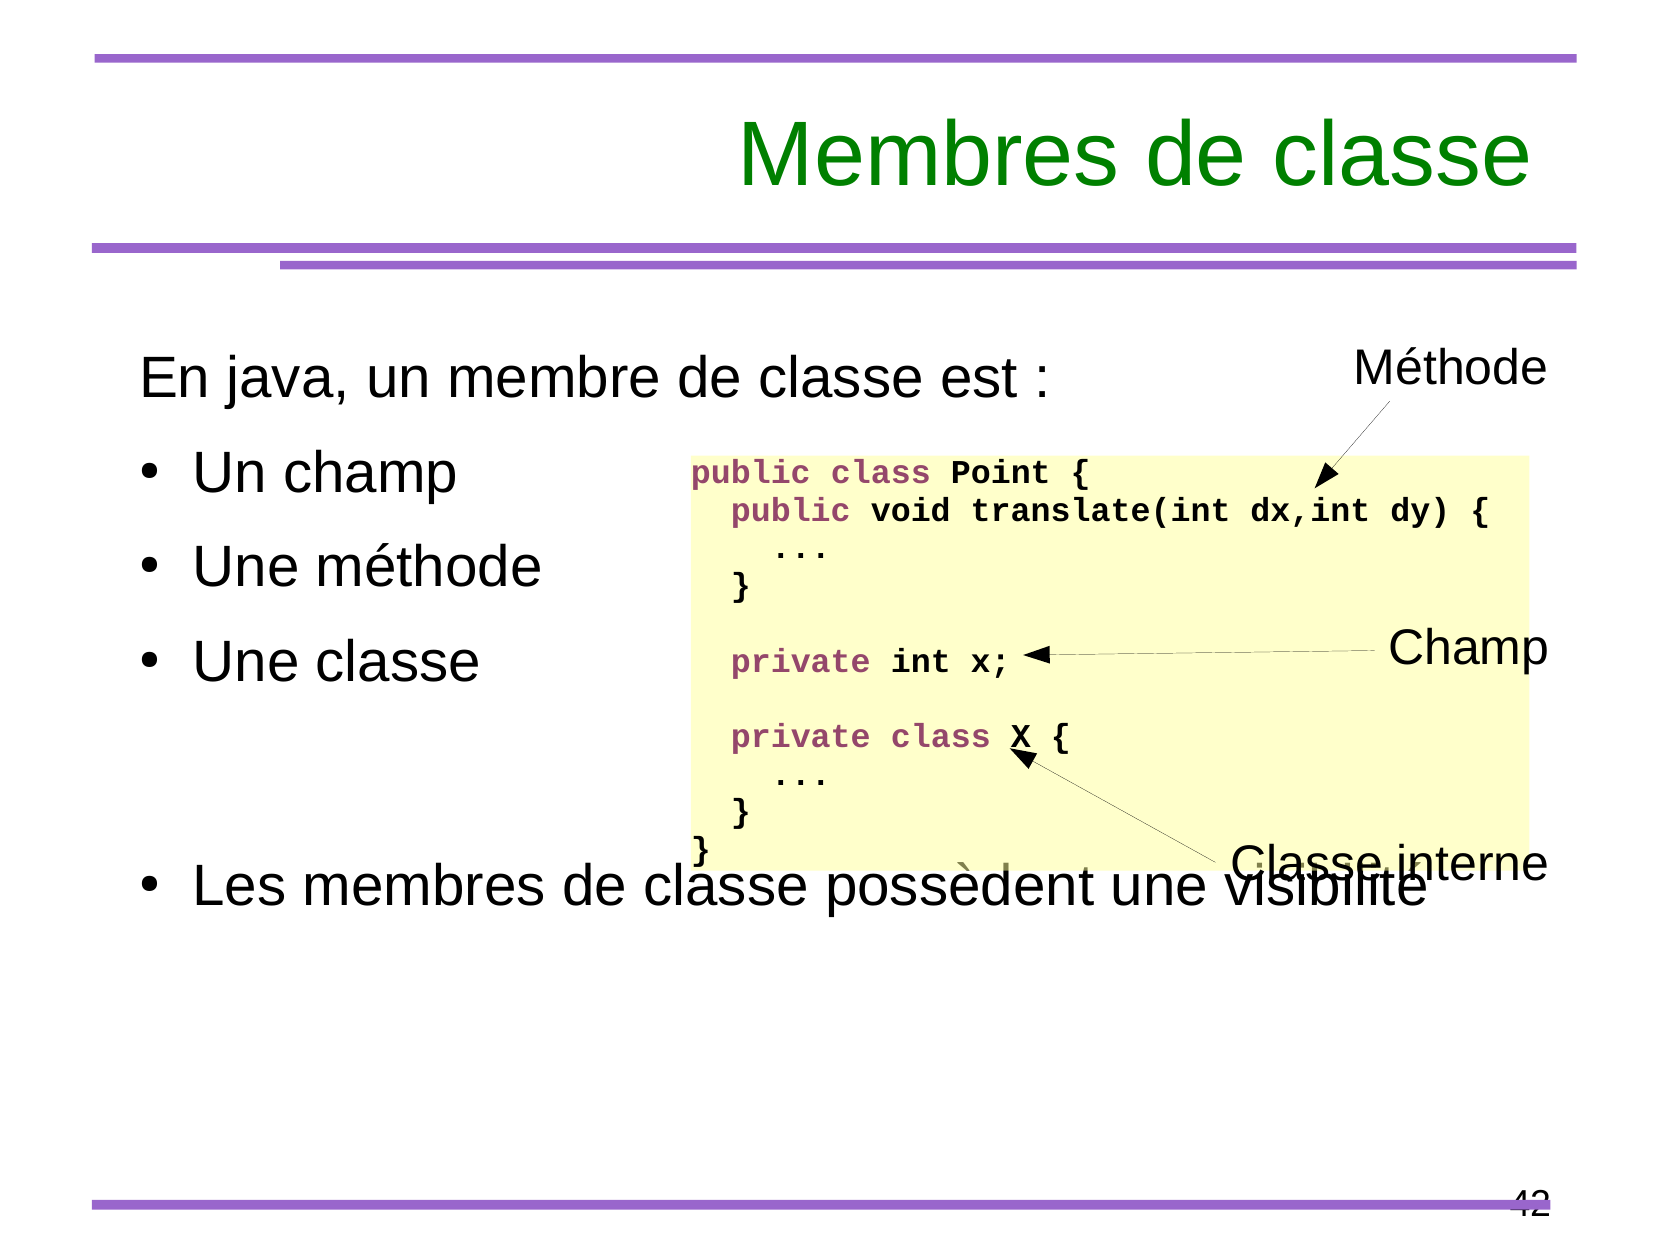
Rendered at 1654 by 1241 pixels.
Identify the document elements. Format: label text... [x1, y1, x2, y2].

title Membres de classe [121, 49, 1534, 257]
text_box Méthode [1353, 339, 1549, 396]
list En java, un membre de classe est : Un champ Une méthode Une classe Les membres de classe possèdent une visibilité [121, 344, 1534, 1153]
text_box Champ [1388, 619, 1573, 675]
text_box Classe interne [1230, 835, 1551, 892]
text_box public class Point { public void translate(int dx,int dy) { ... } private int x; private class X { ... } } [690, 455, 1530, 871]
